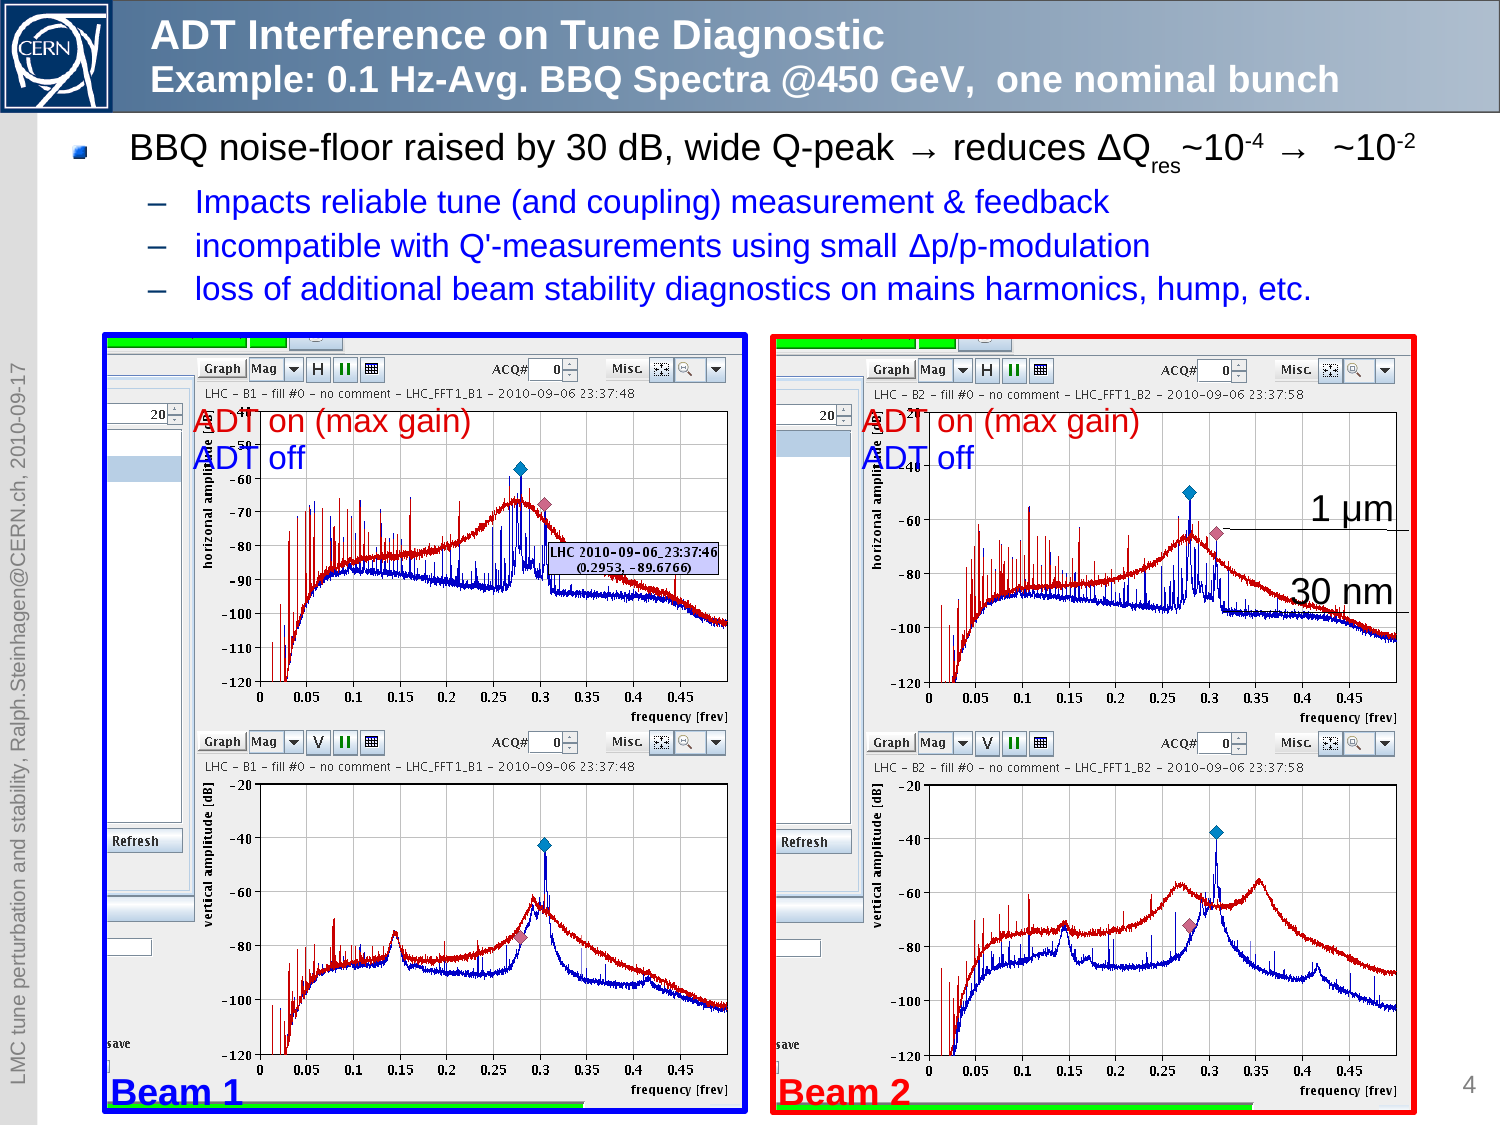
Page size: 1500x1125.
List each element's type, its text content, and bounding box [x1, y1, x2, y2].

title ADT Interference on Tune Diagnostic Example: 0.1 Hz-Avg. BBQ Spectra @450 GeV, one nominal bunch [150, 0, 1429, 113]
text_box ADT on (max gain) ADT off [846, 394, 1156, 484]
text_box Beam 2 [763, 1063, 958, 1121]
list BBQ noise-floor raised by 30 dB, wide Q-peak → reduces ΔQres~10-4 → ~10-2 Impacts reliable tune (and coupling) measurement & feedback incompatible with Q'-measurements using small Δp/p-modulation loss of additional beam stability diagnostics on mains harmonics, hump, etc. [72, 126, 1423, 308]
picture [0, 0, 113, 113]
text_box ADT on (max gain) ADT off [178, 395, 488, 485]
picture [107, 337, 742, 1109]
text_box Beam 1 [95, 1063, 291, 1121]
picture [776, 339, 1411, 1110]
